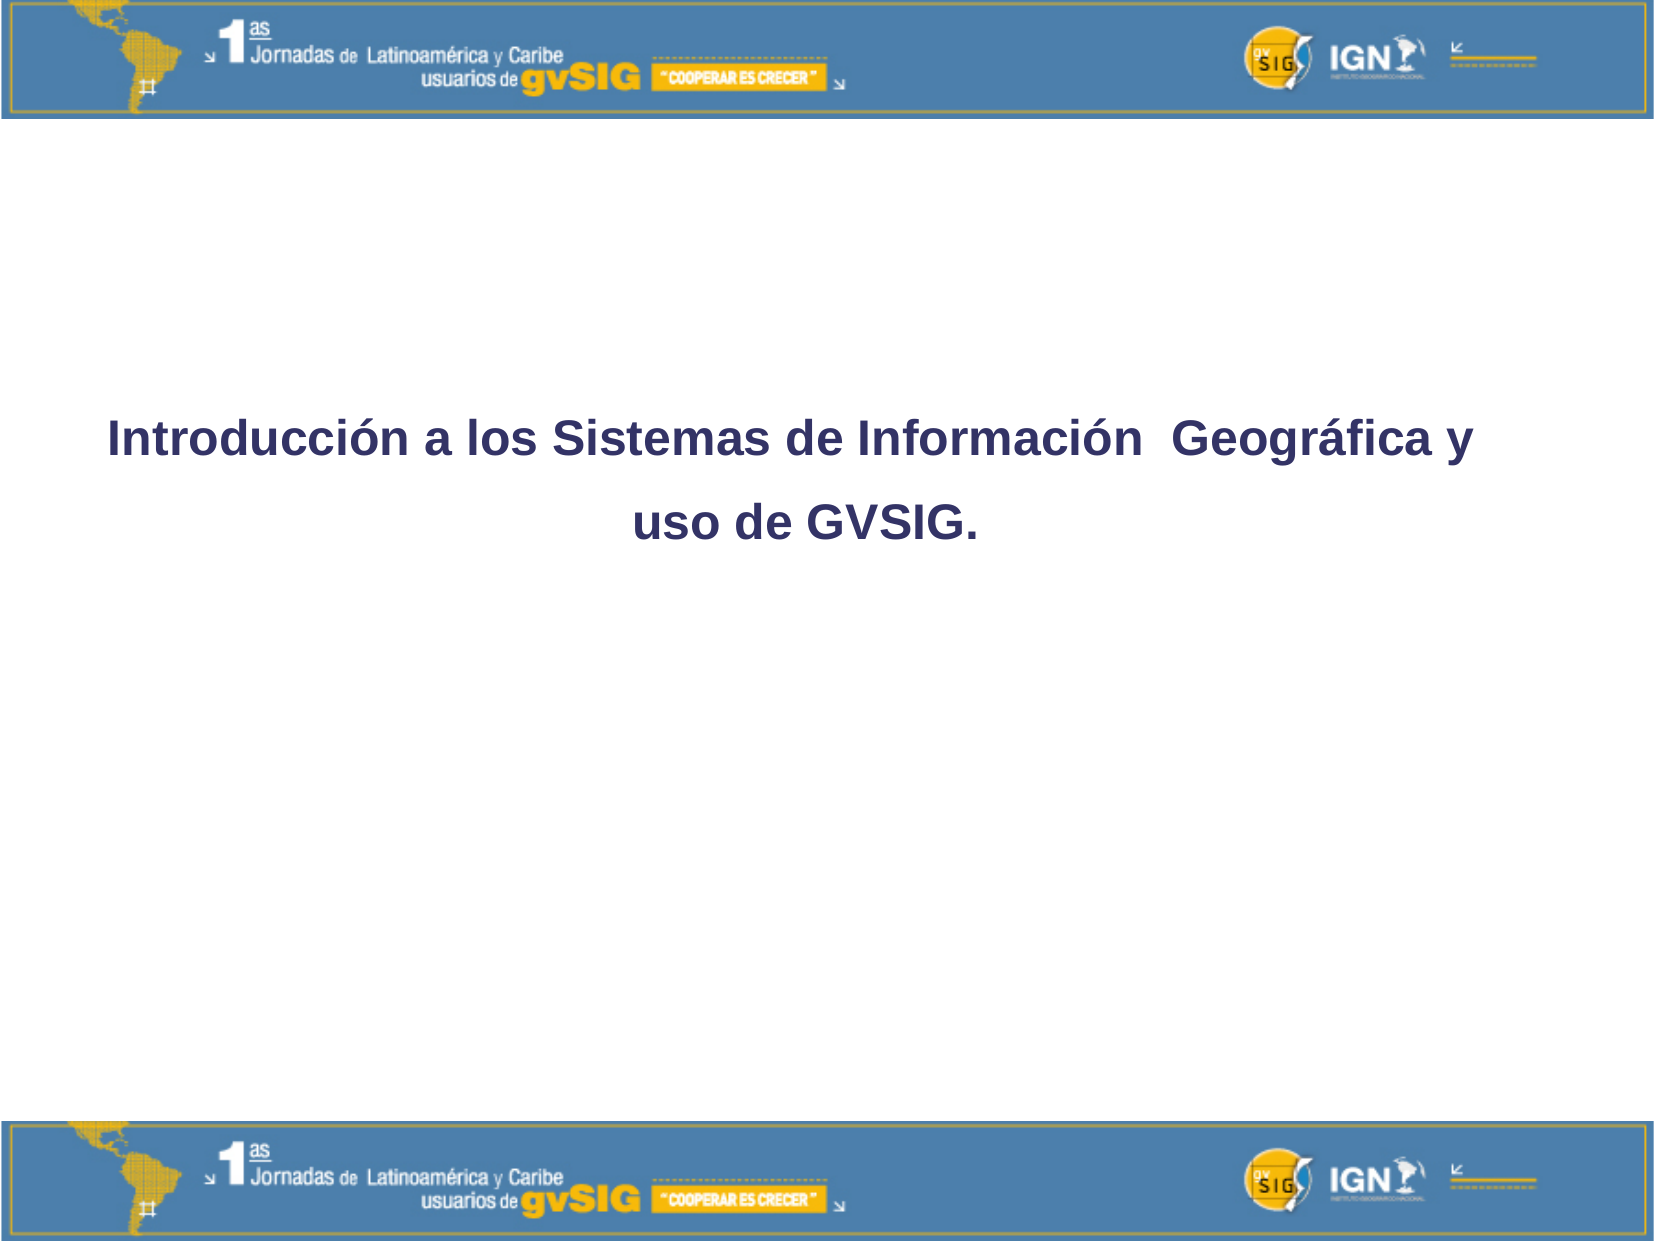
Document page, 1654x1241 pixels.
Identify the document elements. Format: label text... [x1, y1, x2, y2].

picture [0, 0, 1654, 119]
text_box Introducción a los Sistemas de Información Geográfica y uso de GVSIG. [93, 375, 1505, 655]
picture [0, 1121, 1654, 1241]
